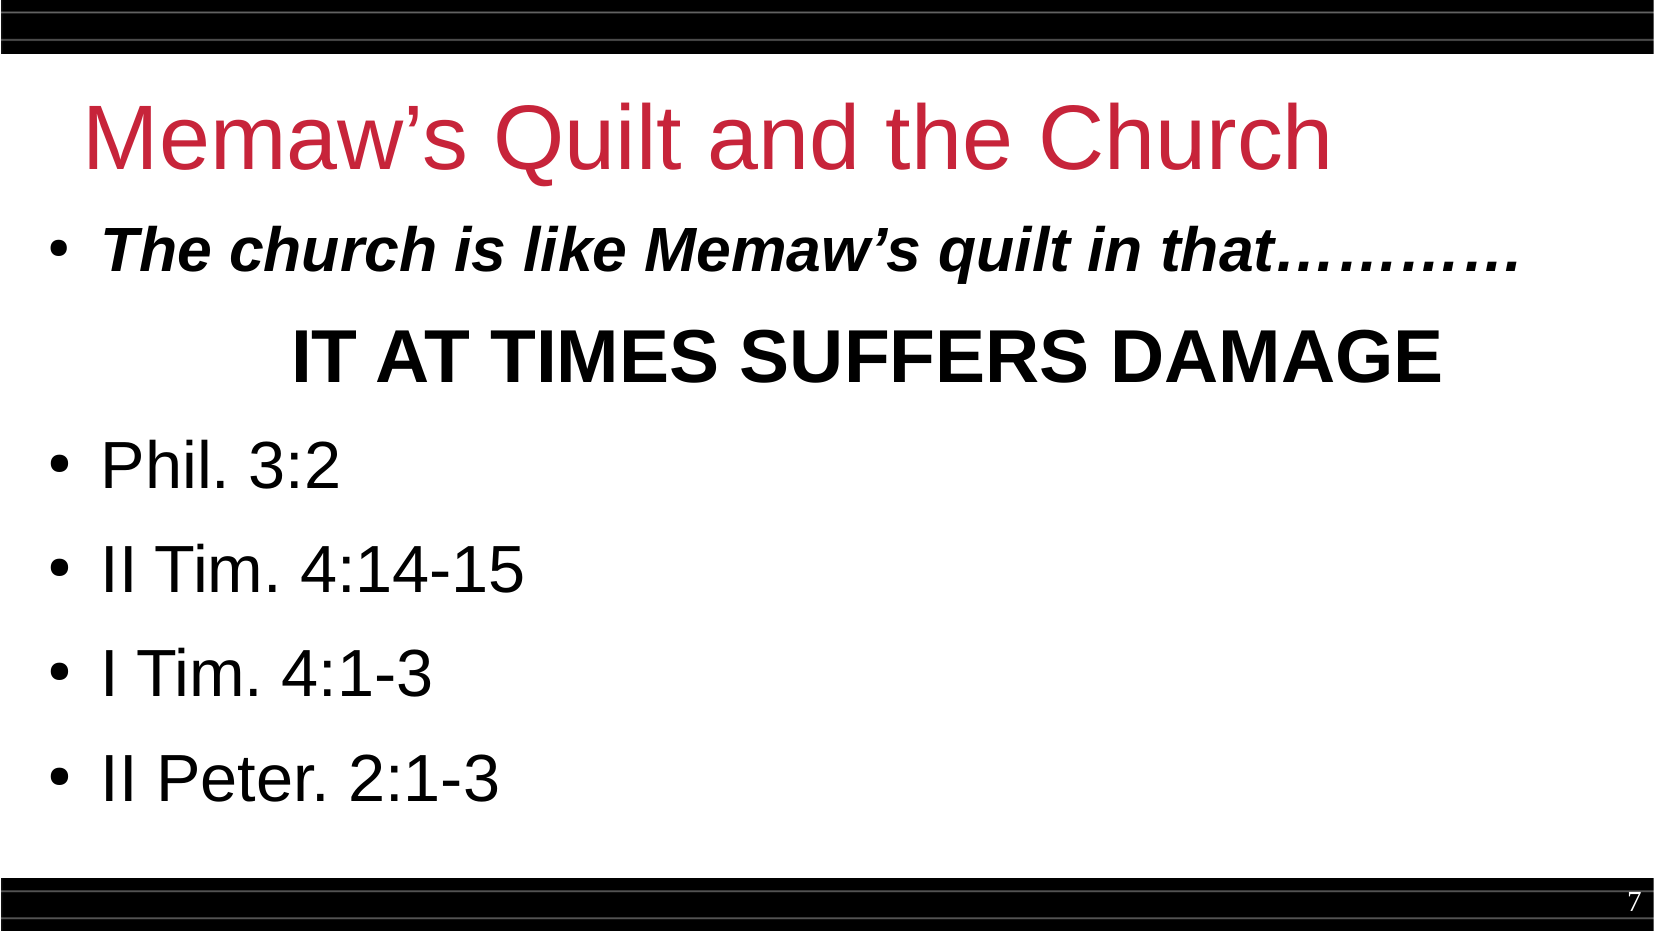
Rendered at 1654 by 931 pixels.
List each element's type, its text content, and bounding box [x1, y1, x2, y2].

title Memaw’s Quilt and the Church [82, 60, 1571, 215]
list The church is like Memaw’s quilt in that………… IT AT TIMES SUFFERS DAMAGE Phil. 3:2 II Tim. 4:14-15 I Tim. 4:1-3 II Peter. 2:1-3 [30, 215, 1636, 871]
picture [1, 878, 1654, 931]
picture [1, 0, 1654, 54]
